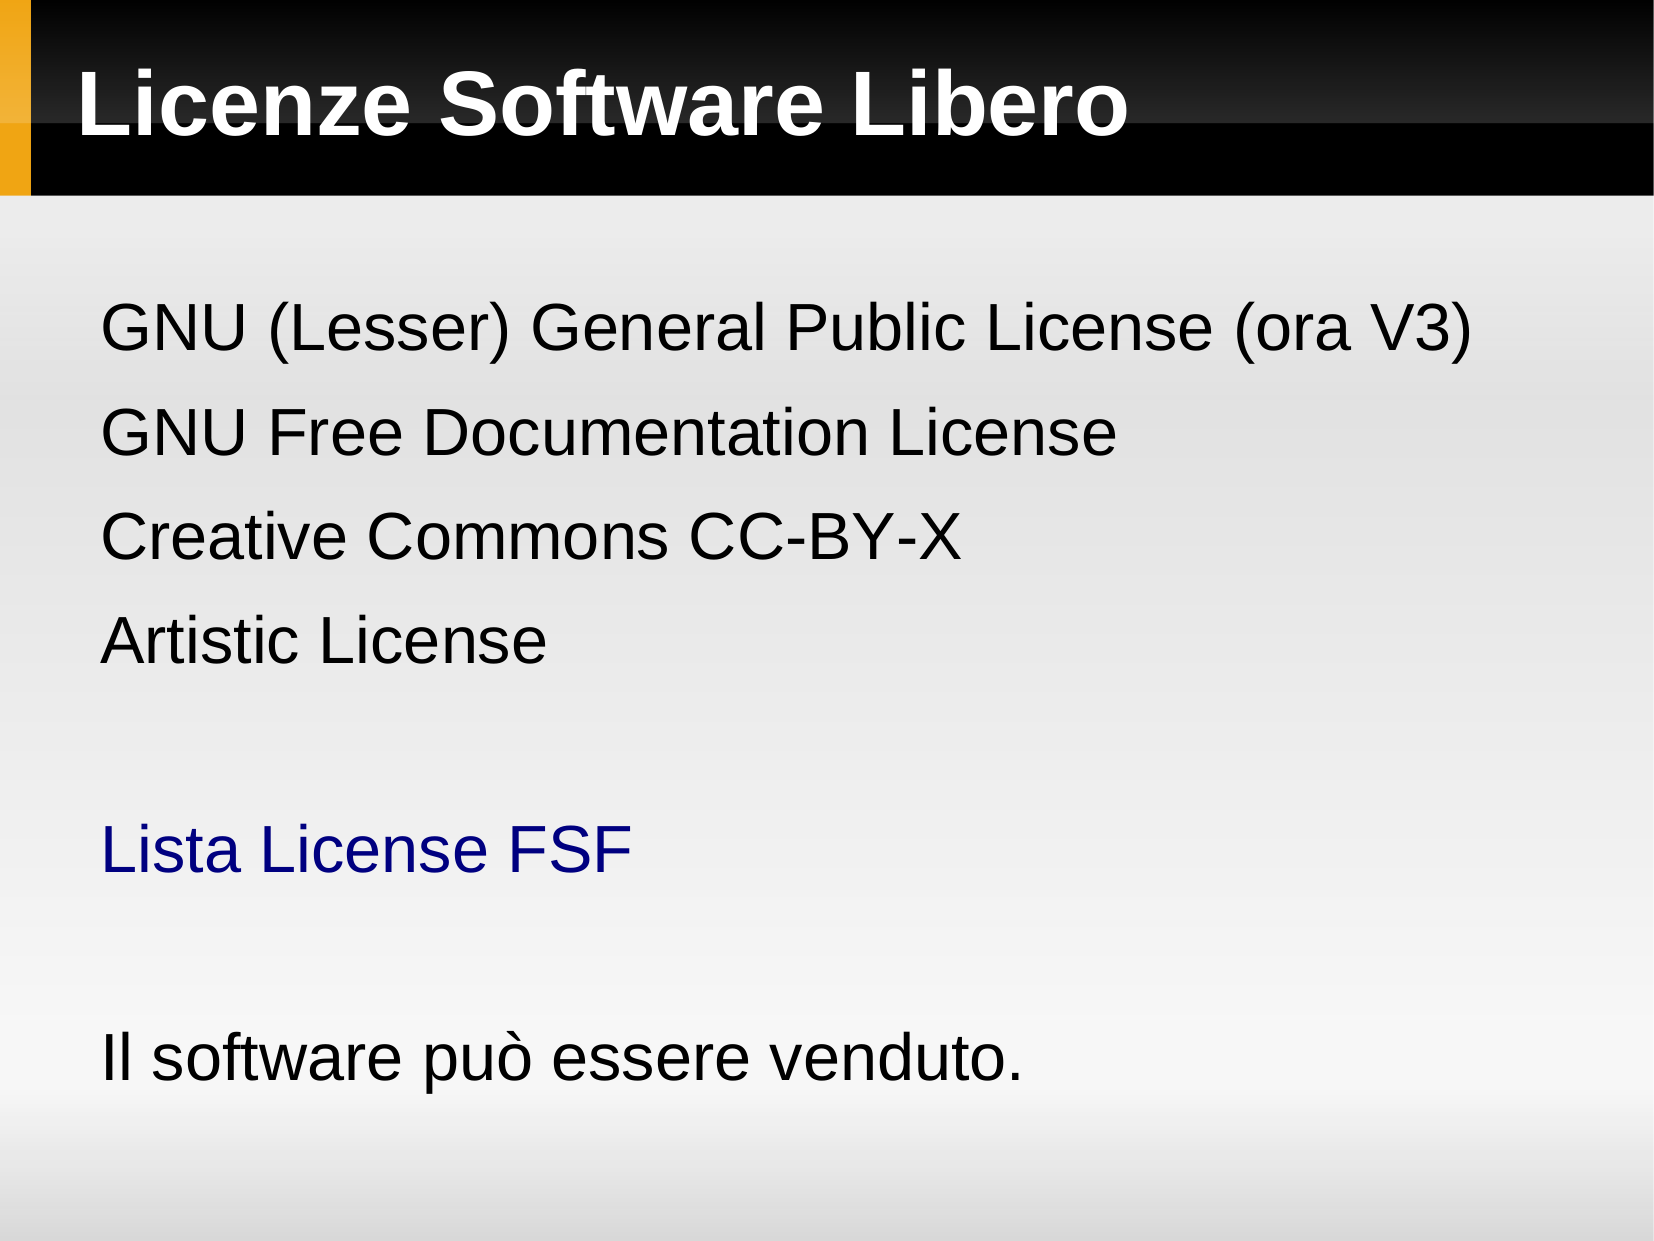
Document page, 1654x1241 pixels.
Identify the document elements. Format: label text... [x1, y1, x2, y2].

list GNU (Lesser) General Public License (ora V3) GNU Free Documentation License Creative Commons CC-BY-X Artistic License Lista License FSF Il software può essere venduto. [82, 290, 1571, 1096]
title Licenze Software Libero [76, 7, 1565, 200]
picture [0, 0, 1654, 1241]
